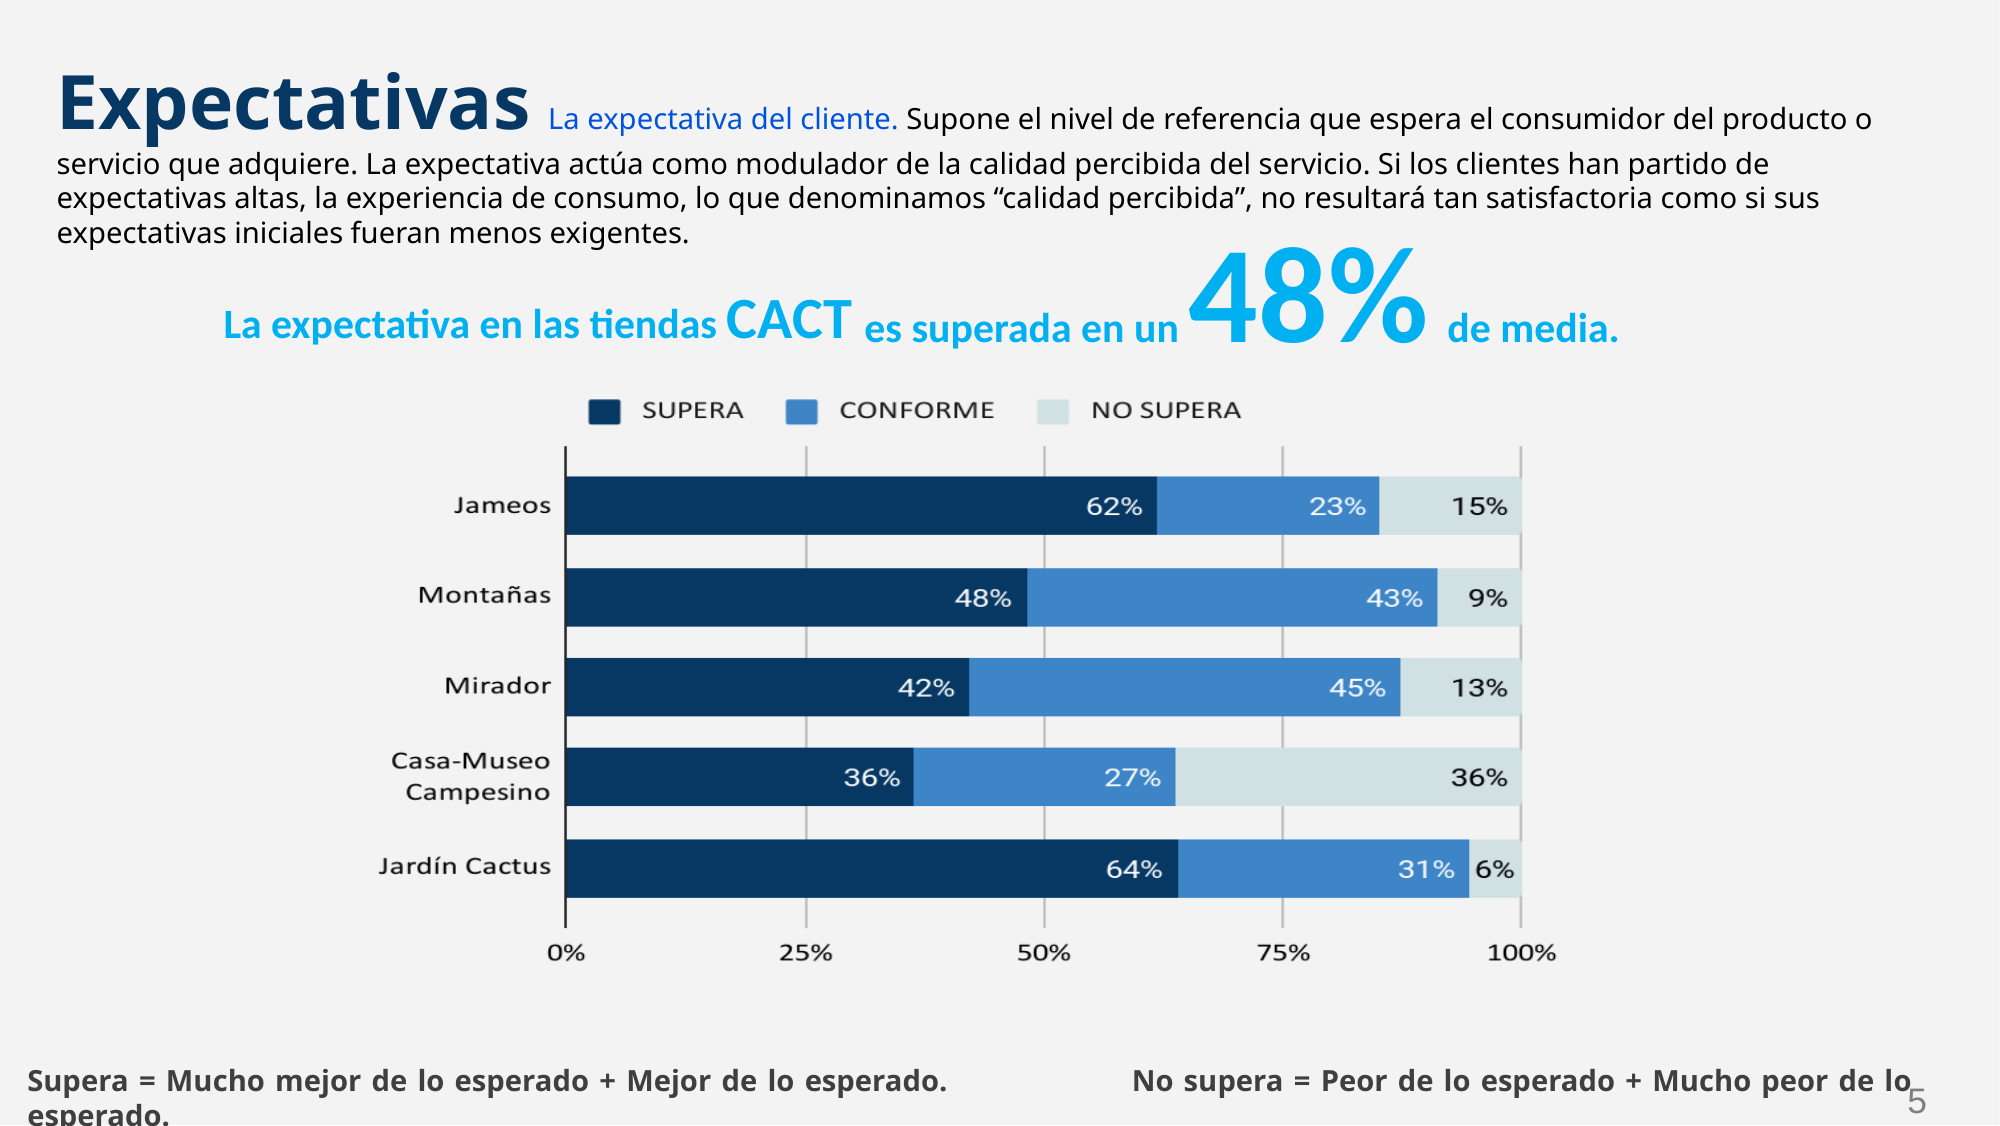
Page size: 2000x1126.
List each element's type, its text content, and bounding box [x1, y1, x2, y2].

text_box Expectativas La expectativa del cliente. Supone el nivel de referencia que espera el consumidor del producto o servicio que adquiere. La expectativa actúa como modulador de la calidad percibida del servicio. Si los clientes han partido de expectativas altas, la experiencia de consumo, lo que denominamos “calidad percibida”, no resultará tan satisfactoria como si sus expectativas iniciales fueran menos exigentes. [38, 0, 1938, 305]
picture [268, 368, 1562, 998]
list Supera = Mucho mejor de lo esperado + Mejor de lo esperado. No supera = Peor de lo esperado + Mucho peor de lo esperado. [27, 1062, 1914, 1121]
text_box es superada en un 48% de media. [787, 197, 2000, 379]
slide_number <number> [1478, 1069, 1945, 1126]
text_box La expectativa en las tiendas CACT [208, 272, 787, 450]
